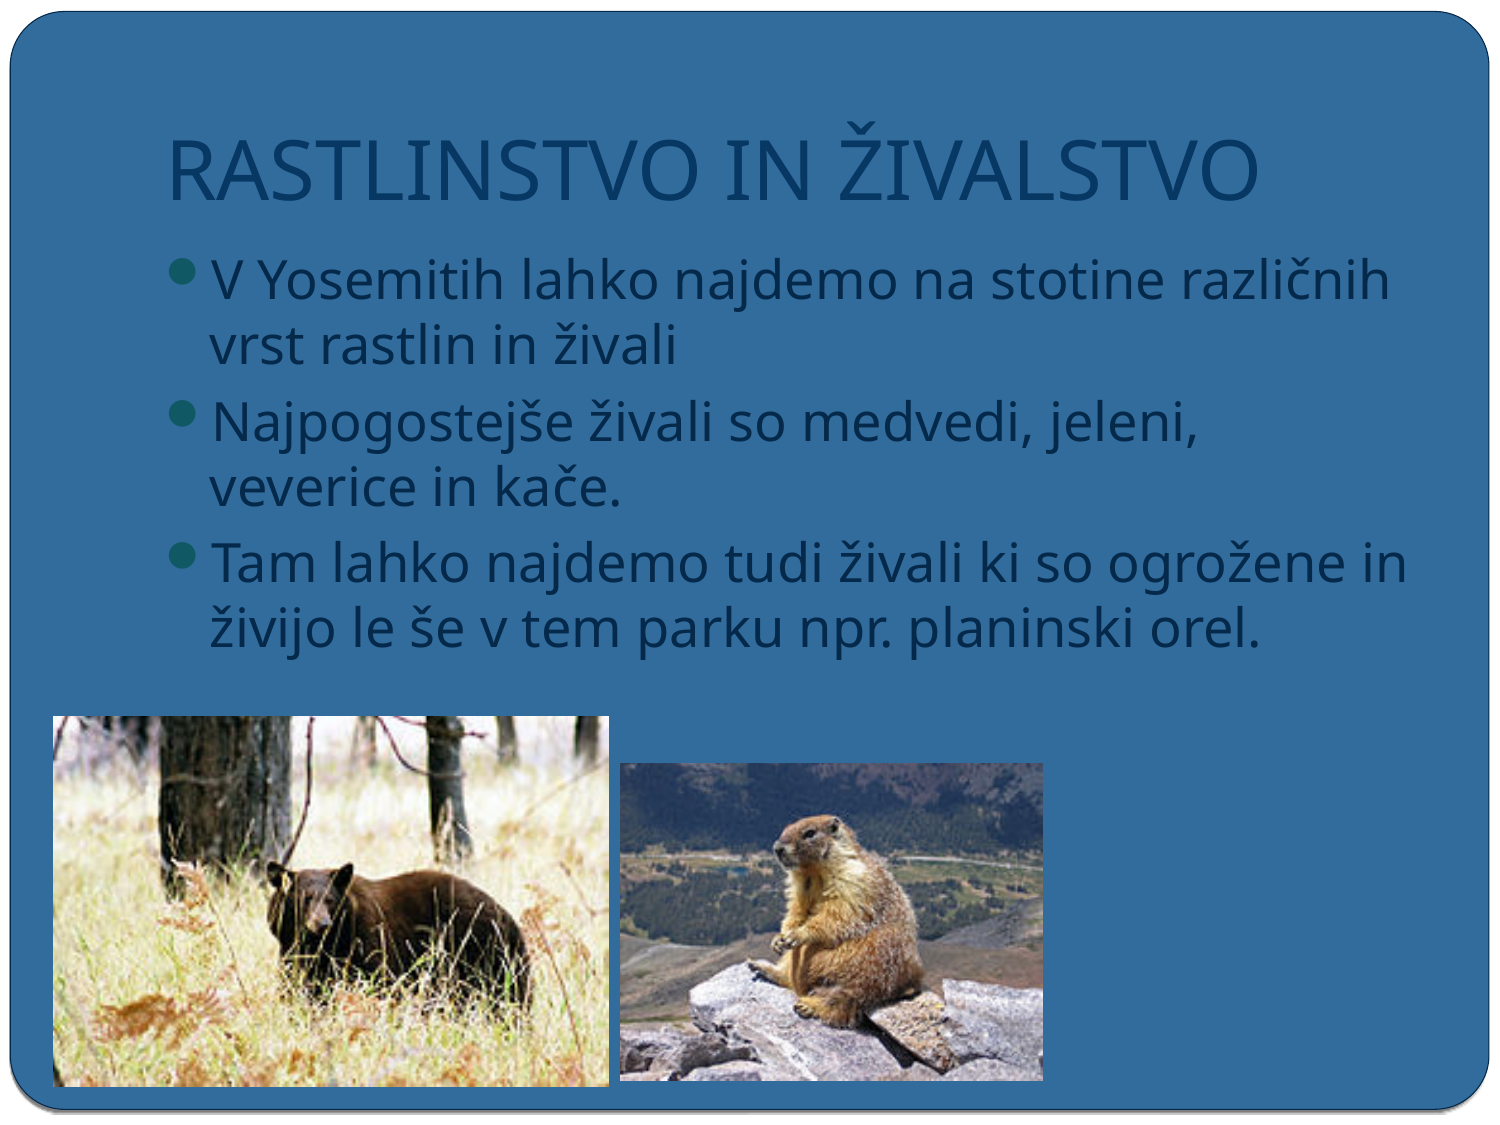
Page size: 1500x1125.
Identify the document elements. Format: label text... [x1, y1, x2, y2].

title RASTLINSTVO IN ŽIVALSTVO [150, 45, 1425, 233]
picture [620, 763, 1043, 1081]
picture [53, 716, 609, 1087]
list V Yosemitih lahko najdemo na stotine različnih vrst rastlin in živali Najpogostejše živali so medvedi, jeleni, veverice in kače. Tam lahko najdemo tudi živali ki so ogrožene in živijo le še v tem parku npr. planinski orel. [150, 237, 1425, 988]
